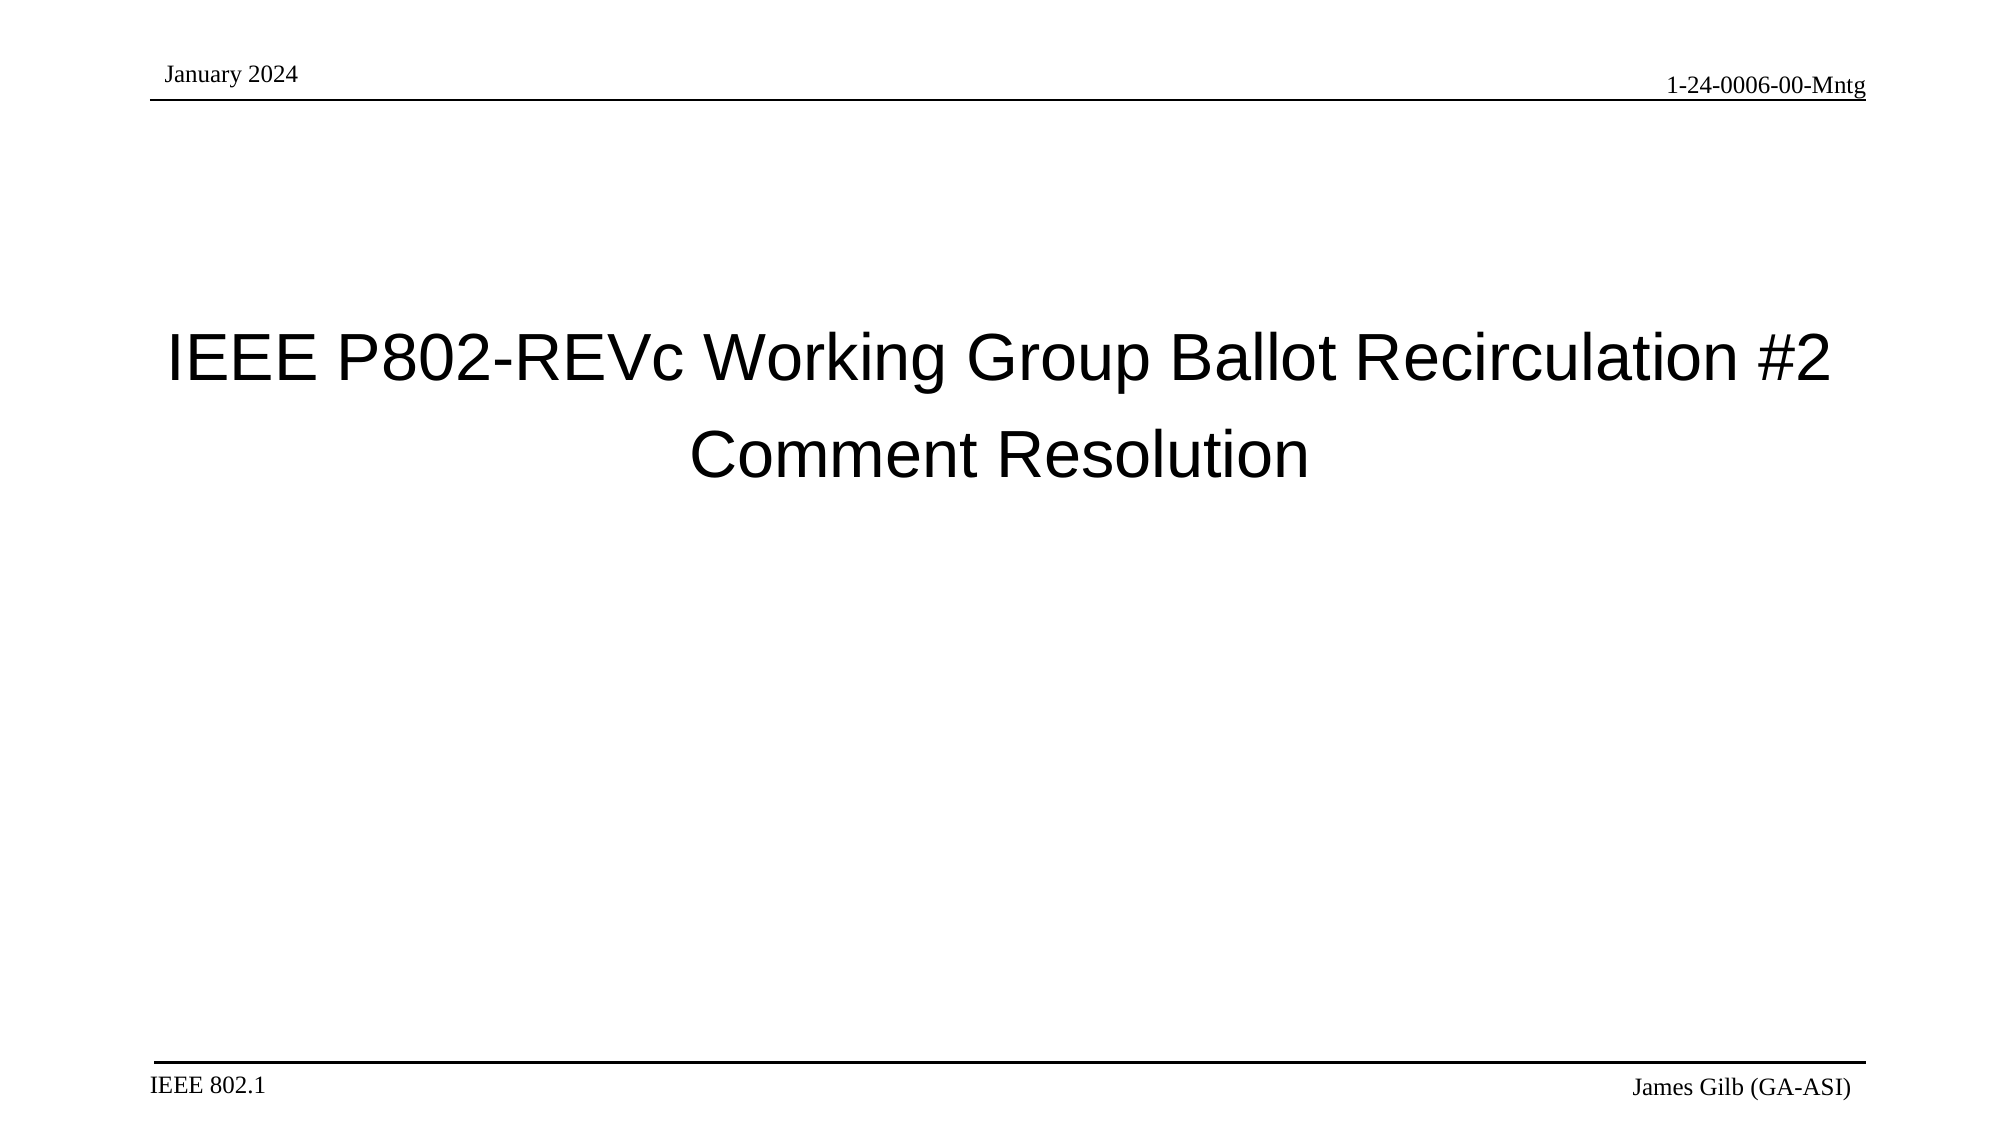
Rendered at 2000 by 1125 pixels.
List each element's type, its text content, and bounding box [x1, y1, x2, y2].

subtitle IEEE P802-REVc Working Group Ballot Recirculation #2 Comment Resolution [125, 112, 1876, 693]
